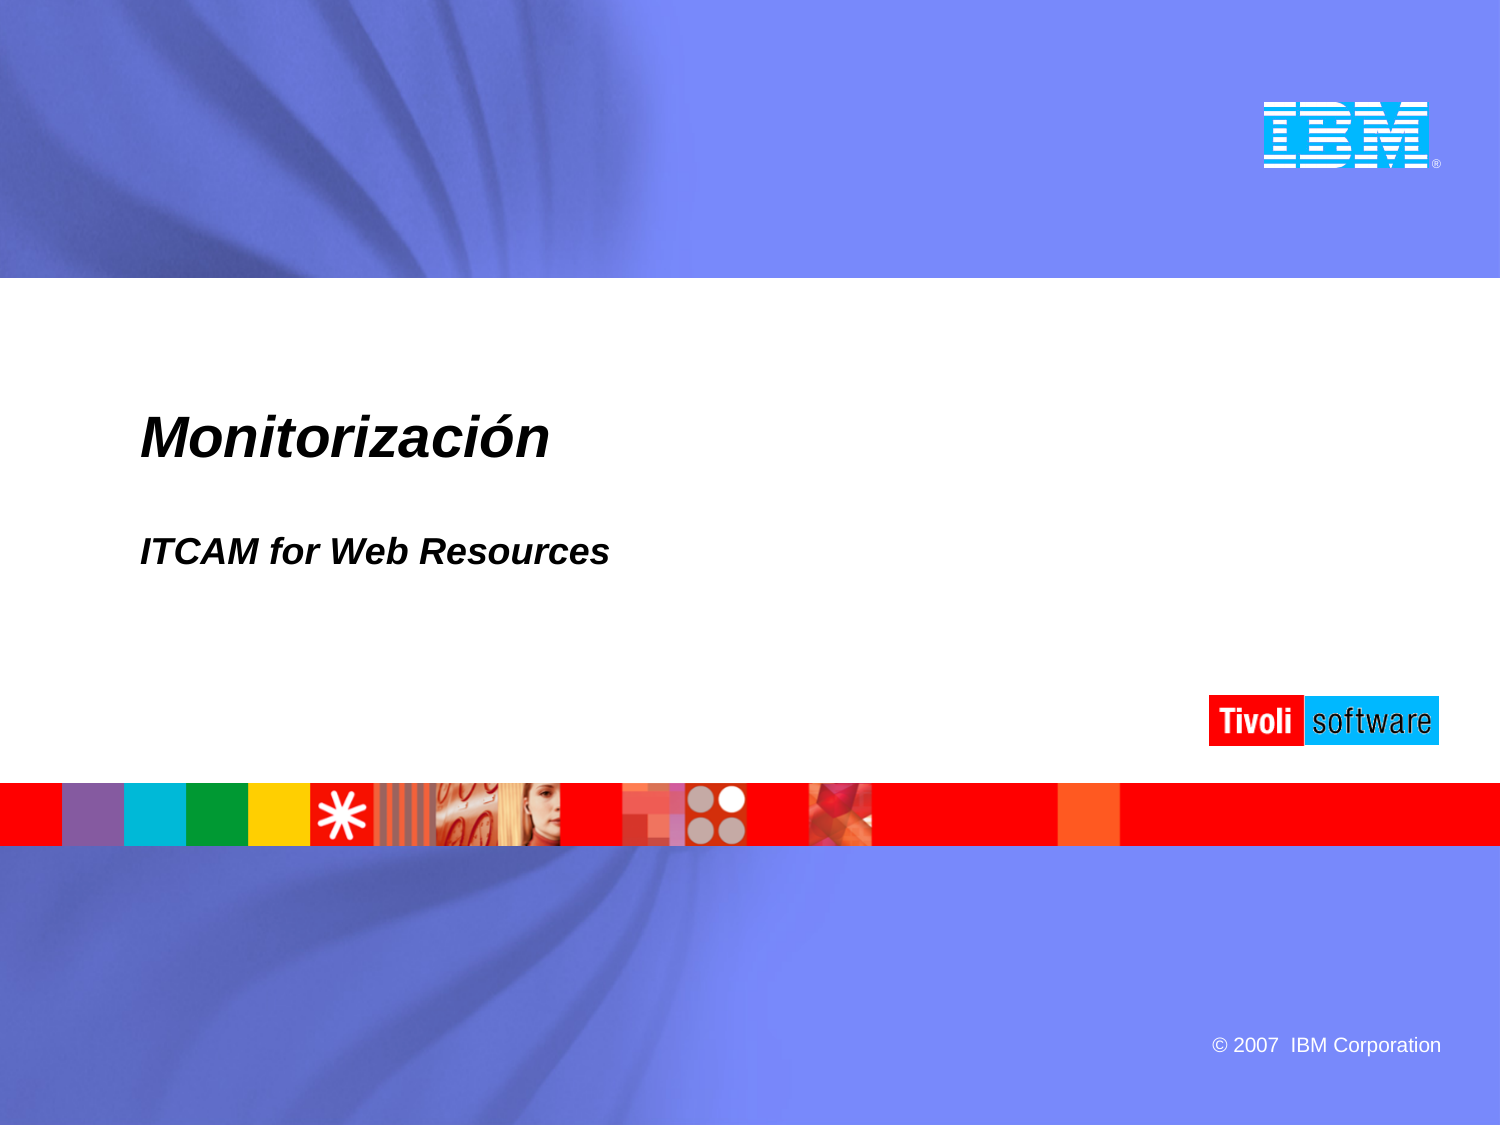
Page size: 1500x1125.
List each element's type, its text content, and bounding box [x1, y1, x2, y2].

picture [1329, 714, 1341, 734]
picture [1409, 714, 1417, 733]
picture [1356, 708, 1388, 733]
title Monitorización ITCAM for Web Resources [125, 399, 1338, 651]
picture [1418, 714, 1430, 734]
picture [0, 0, 1500, 278]
picture [1209, 695, 1304, 746]
picture [1345, 707, 1353, 733]
picture [1314, 714, 1325, 734]
picture [1390, 714, 1404, 734]
picture [0, 783, 1500, 1125]
